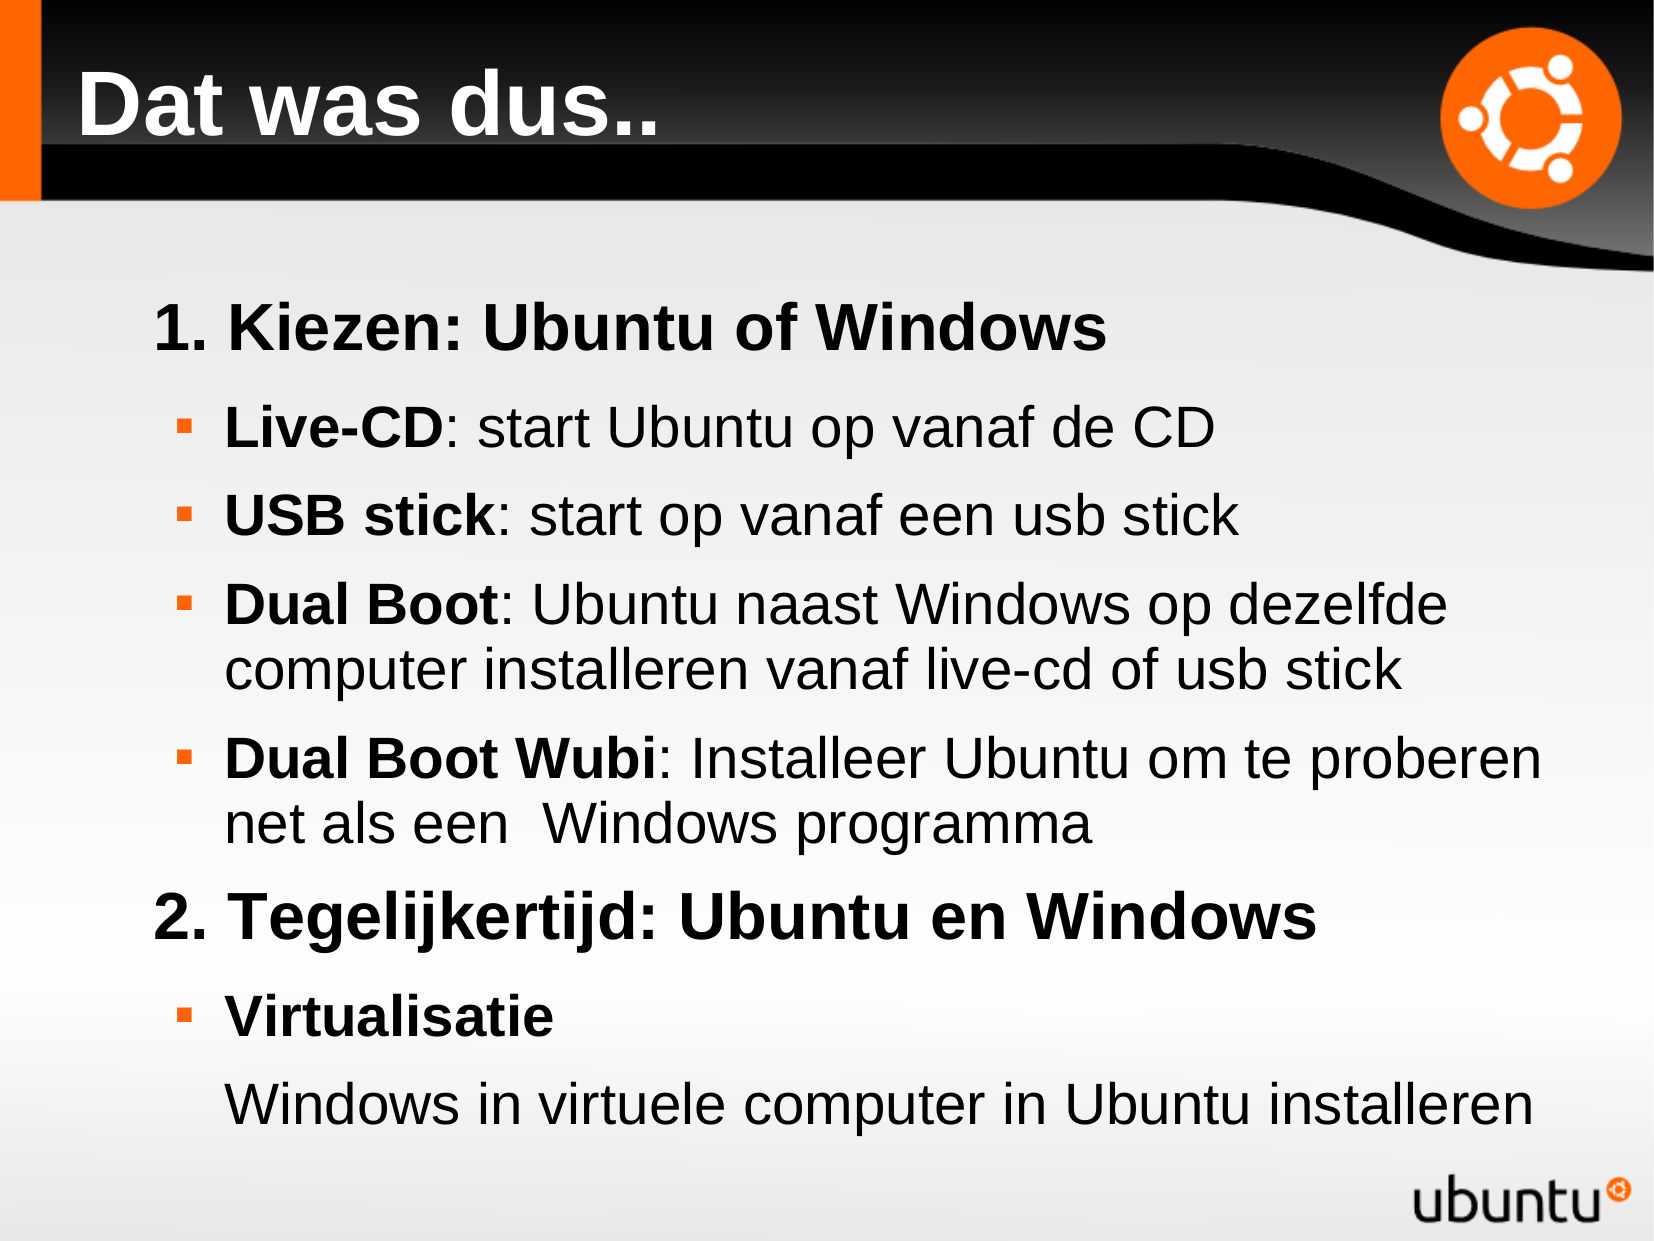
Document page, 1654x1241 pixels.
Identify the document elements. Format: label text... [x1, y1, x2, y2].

list 1. Kiezen: Ubuntu of Windows Live-CD: start Ubuntu op vanaf de CD USB stick: start op vanaf een usb stick Dual Boot: Ubuntu naast Windows op dezelfde computer installeren vanaf live-cd of usb stick Dual Boot Wubi: Installeer Ubuntu om te proberen net als een Windows programma 2. Tegelijkertijd: Ubuntu en Windows Virtualisatie Windows in virtuele computer in Ubuntu installeren [82, 290, 1571, 1211]
title Dat was dus.. [76, 0, 1565, 208]
picture [0, 0, 1654, 1241]
